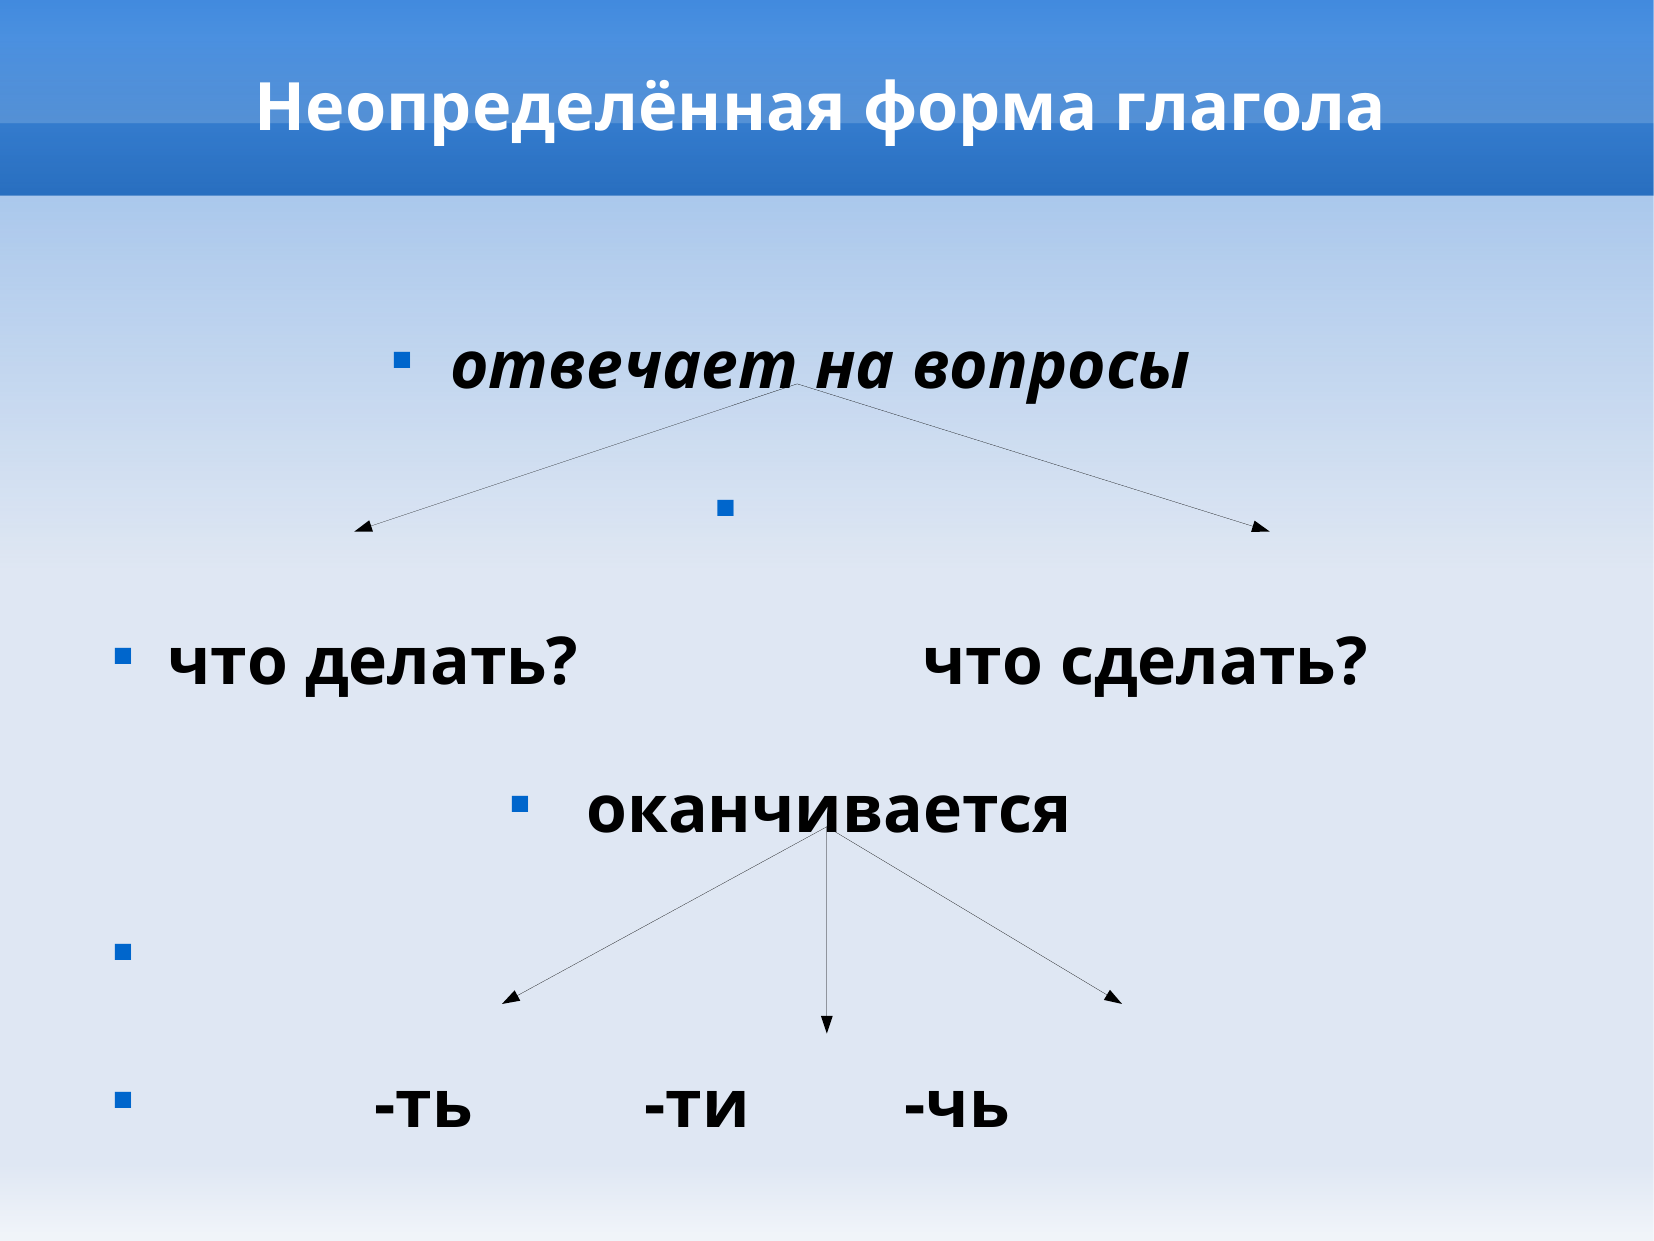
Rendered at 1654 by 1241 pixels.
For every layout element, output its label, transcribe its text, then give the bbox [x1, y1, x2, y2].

title Неопределённая форма глагола [76, 0, 1565, 208]
list отвечает на вопросы что делать? что сделать? оканчивается -ть -ти -чь [76, 279, 1565, 1123]
